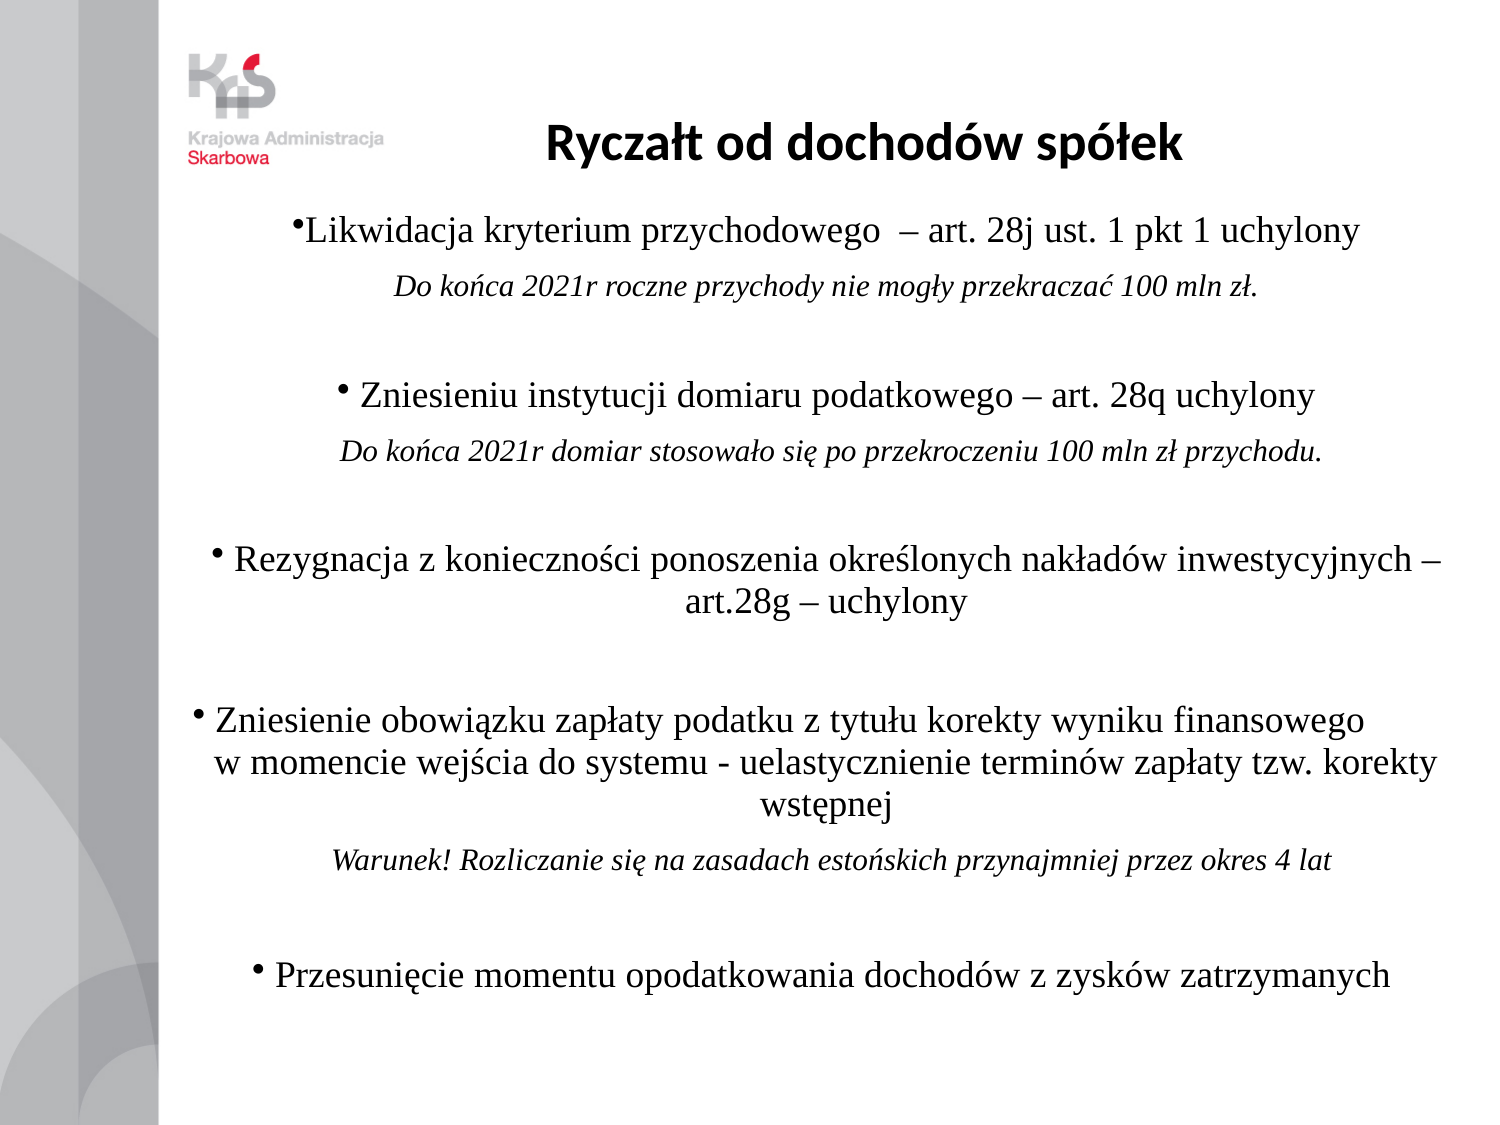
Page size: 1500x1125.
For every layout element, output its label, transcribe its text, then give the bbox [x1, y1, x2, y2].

title Ryczałt od dochodów spółek [324, 44, 1418, 209]
picture [0, 0, 1500, 1125]
subtitle Likwidacja kryterium przychodowego – art. 28j ust. 1 pkt 1 uchylony Do końca 2021r roczne przychody nie mogły przekraczać 100 mln zł. Zniesieniu instytucji domiaru podatkowego – art. 28q uchylony Do końca 2021r domiar stosowało się po przekroczeniu 100 mln zł przychodu. Rezygnacja z konieczności ponoszenia określonych nakładów inwestycyjnych – art.28g – uchylony Zniesienie obowiązku zapłaty podatku z tytułu korekty wyniku finansowego w momencie wejścia do systemu - uelastycznienie terminów zapłaty tzw. korekty wstępnej Warunek! Rozliczanie się na zasadach estońskich przynajmniej przez okres 4 lat Przesunięcie momentu opodatkowania dochodów z zysków zatrzymanych [177, 209, 1477, 1056]
